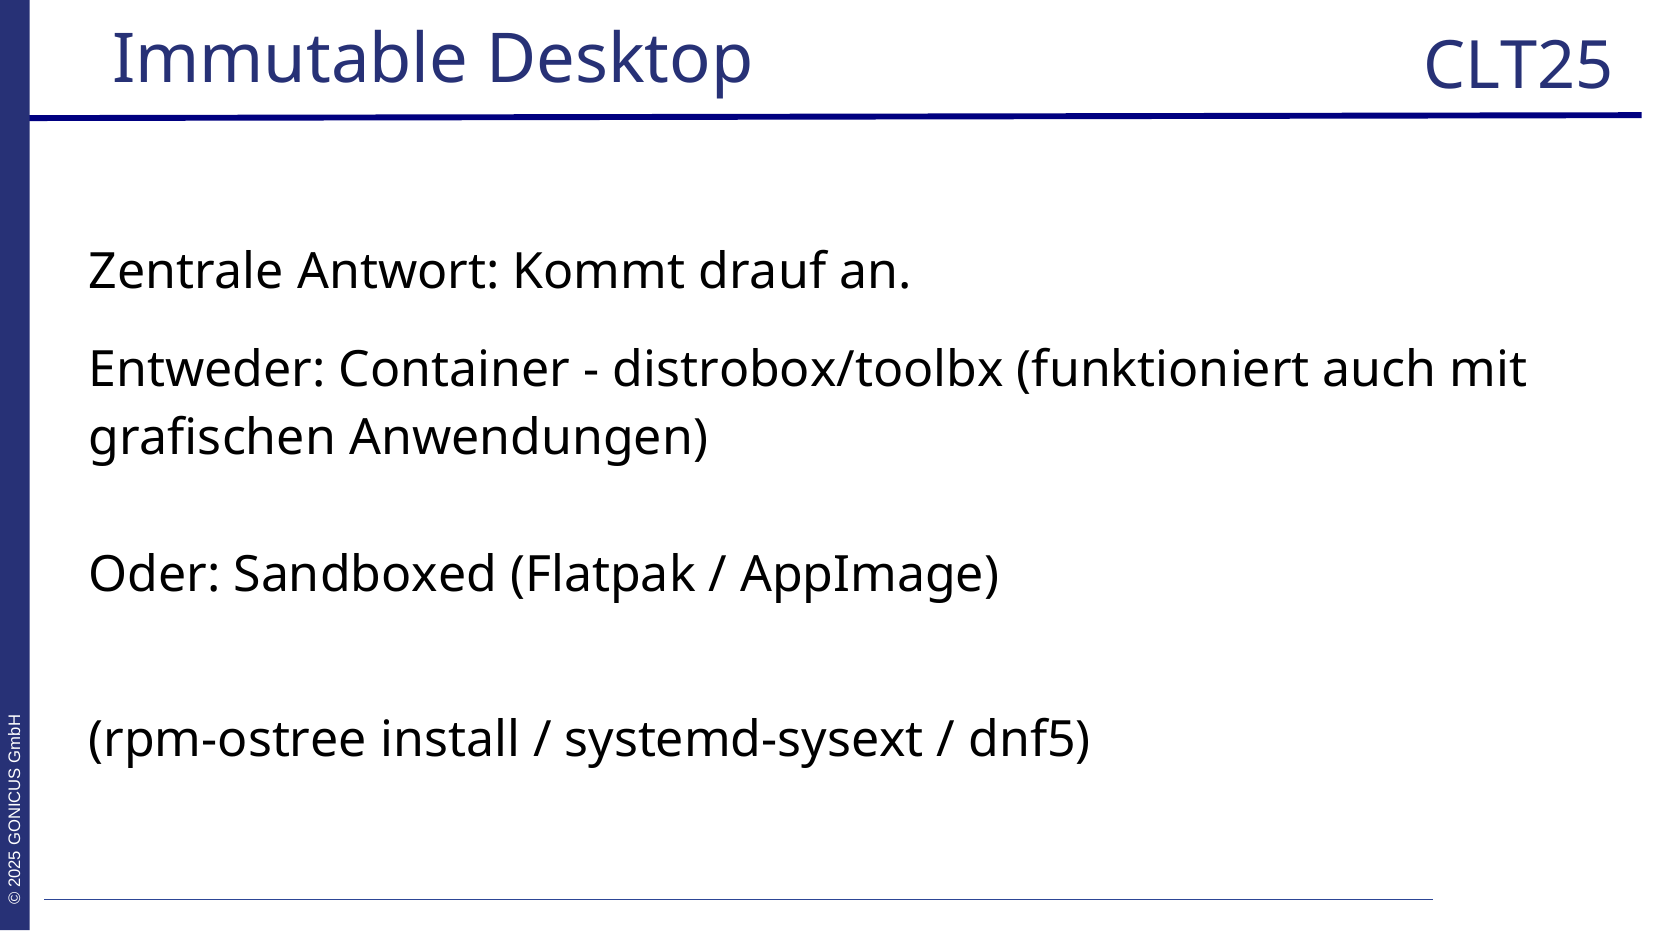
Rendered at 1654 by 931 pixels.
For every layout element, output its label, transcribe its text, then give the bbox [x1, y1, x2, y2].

list Zentrale Antwort: Kommt drauf an. Entweder: Container - distrobox/toolbx (funktioniert auch mit grafischen Anwendungen) Oder: Sandboxed (Flatpak / AppImage) (rpm-ostree install / systemd-sysext / dnf5) [88, 155, 1590, 852]
title Immutable Desktop [112, 0, 1525, 134]
